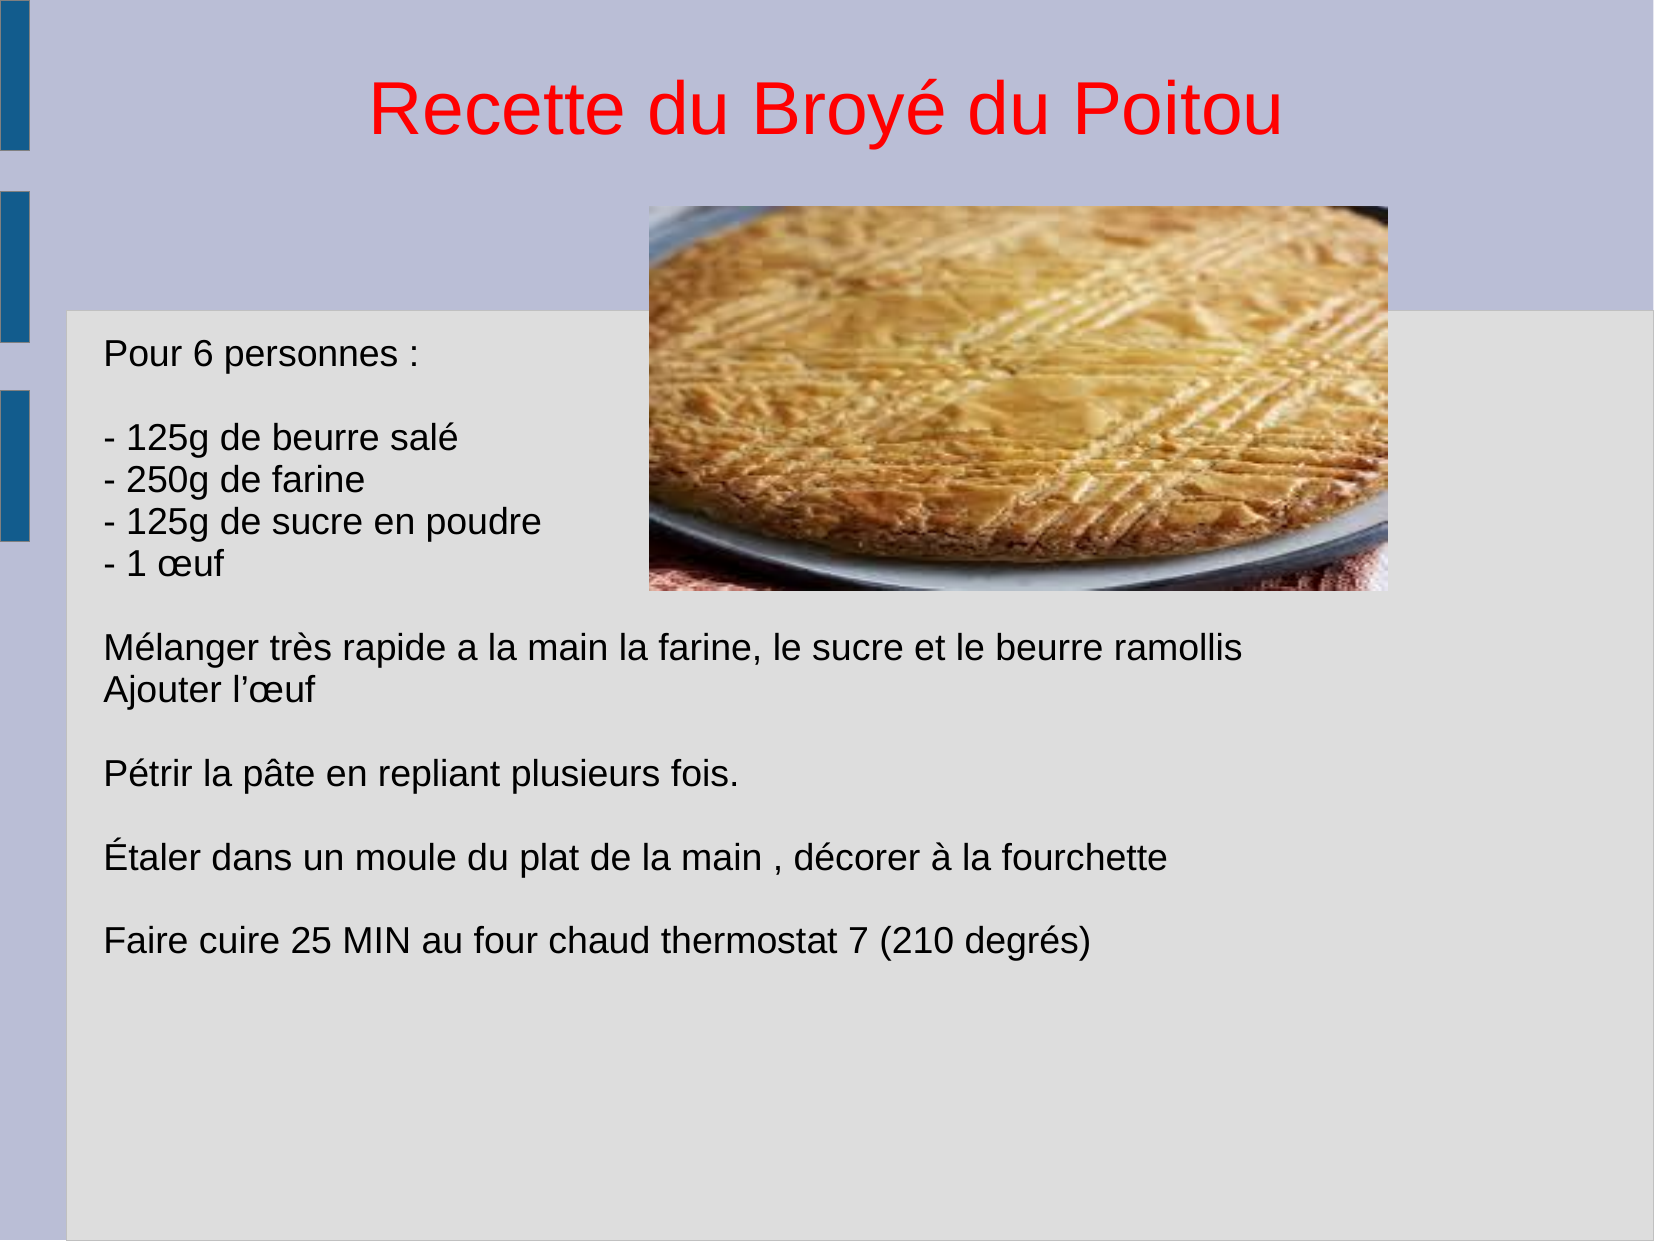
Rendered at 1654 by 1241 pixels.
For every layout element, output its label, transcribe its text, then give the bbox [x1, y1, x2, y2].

picture [649, 206, 1388, 591]
text_box Recette du Broyé du Poitou [118, 59, 1536, 158]
text_box Pour 6 personnes : - 125g de beurre salé - 250g de farine - 125g de sucre en poudre - 1 œuf Mélanger très rapide a la main la farine, le sucre et le beurre ramollis Ajouter l’œuf Pétrir la pâte en repliant plusieurs fois. Étaler dans un moule du plat de la main , décorer à la fourchette Faire cuire 25 MIN au four chaud thermostat 7 (210 degrés) [88, 324, 1565, 1013]
